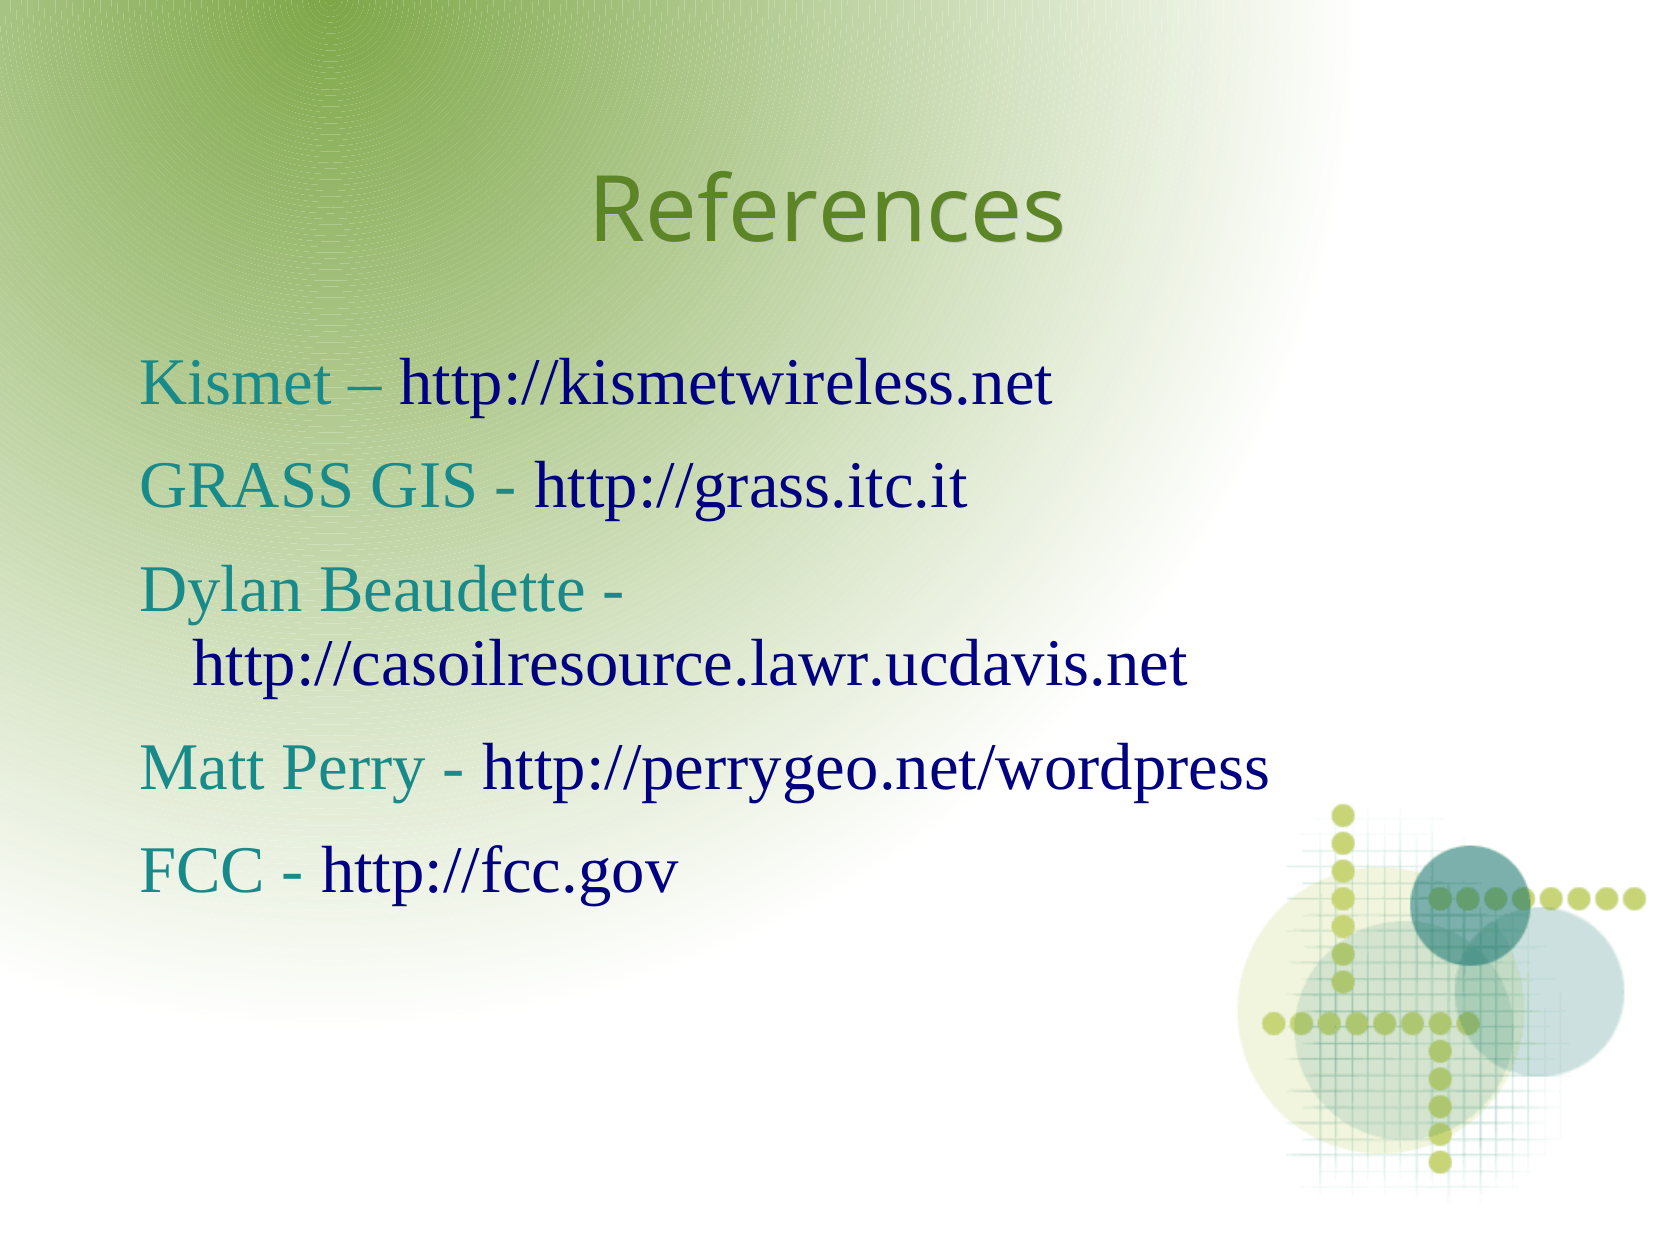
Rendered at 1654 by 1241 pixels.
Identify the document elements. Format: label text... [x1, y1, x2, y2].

list Kismet – http://kismetwireless.net GRASS GIS - http://grass.itc.it Dylan Beaudette - http://casoilresource.lawr.ucdavis.net Matt Perry - http://perrygeo.net/wordpress FCC - http://fcc.gov [121, 344, 1534, 1127]
picture [1224, 792, 1654, 1211]
title References [121, 102, 1534, 311]
